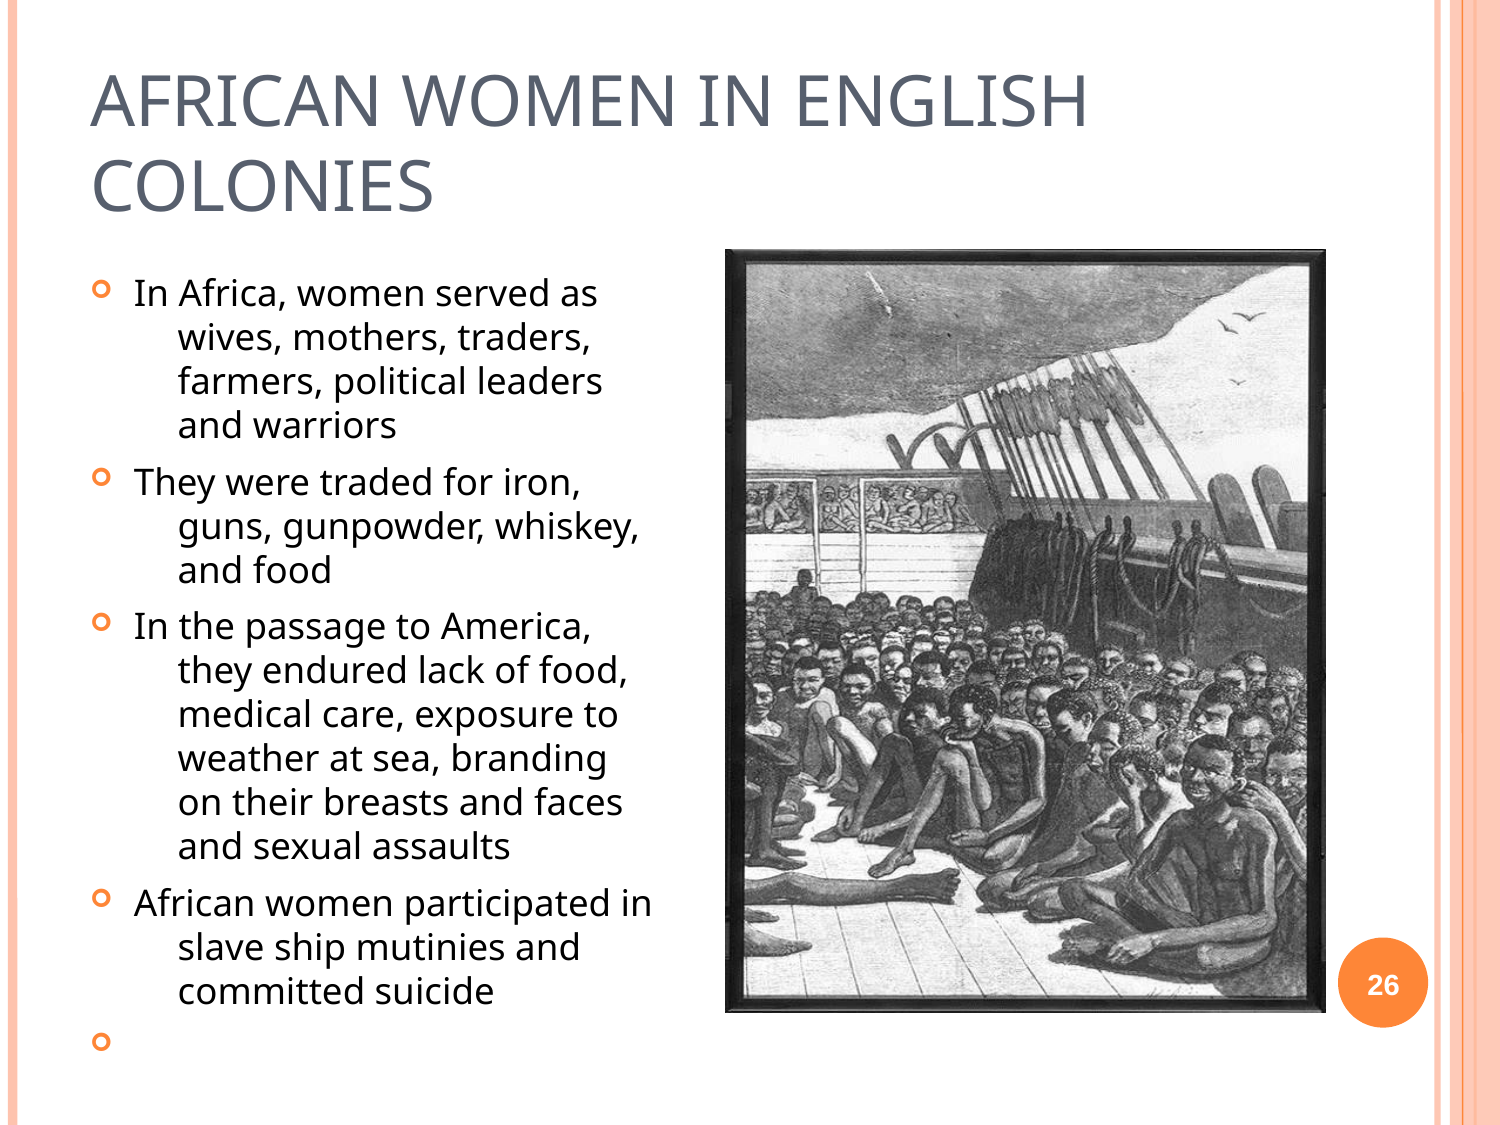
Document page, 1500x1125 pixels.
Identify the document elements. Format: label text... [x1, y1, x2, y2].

picture [725, 249, 1326, 1013]
text_box [1333, 940, 1434, 1027]
list In Africa, women served as wives, mothers, traders, farmers, political leaders and warriors They were traded for iron, guns, gunpowder, whiskey, and food In the passage to America, they endured lack of food, medical care, exposure to weather at sea, branding on their breasts and faces and sexual assaults African women participated in slave ship mutinies and committed suicide [75, 262, 676, 1026]
title African Women in English Colonies [75, 45, 1300, 233]
